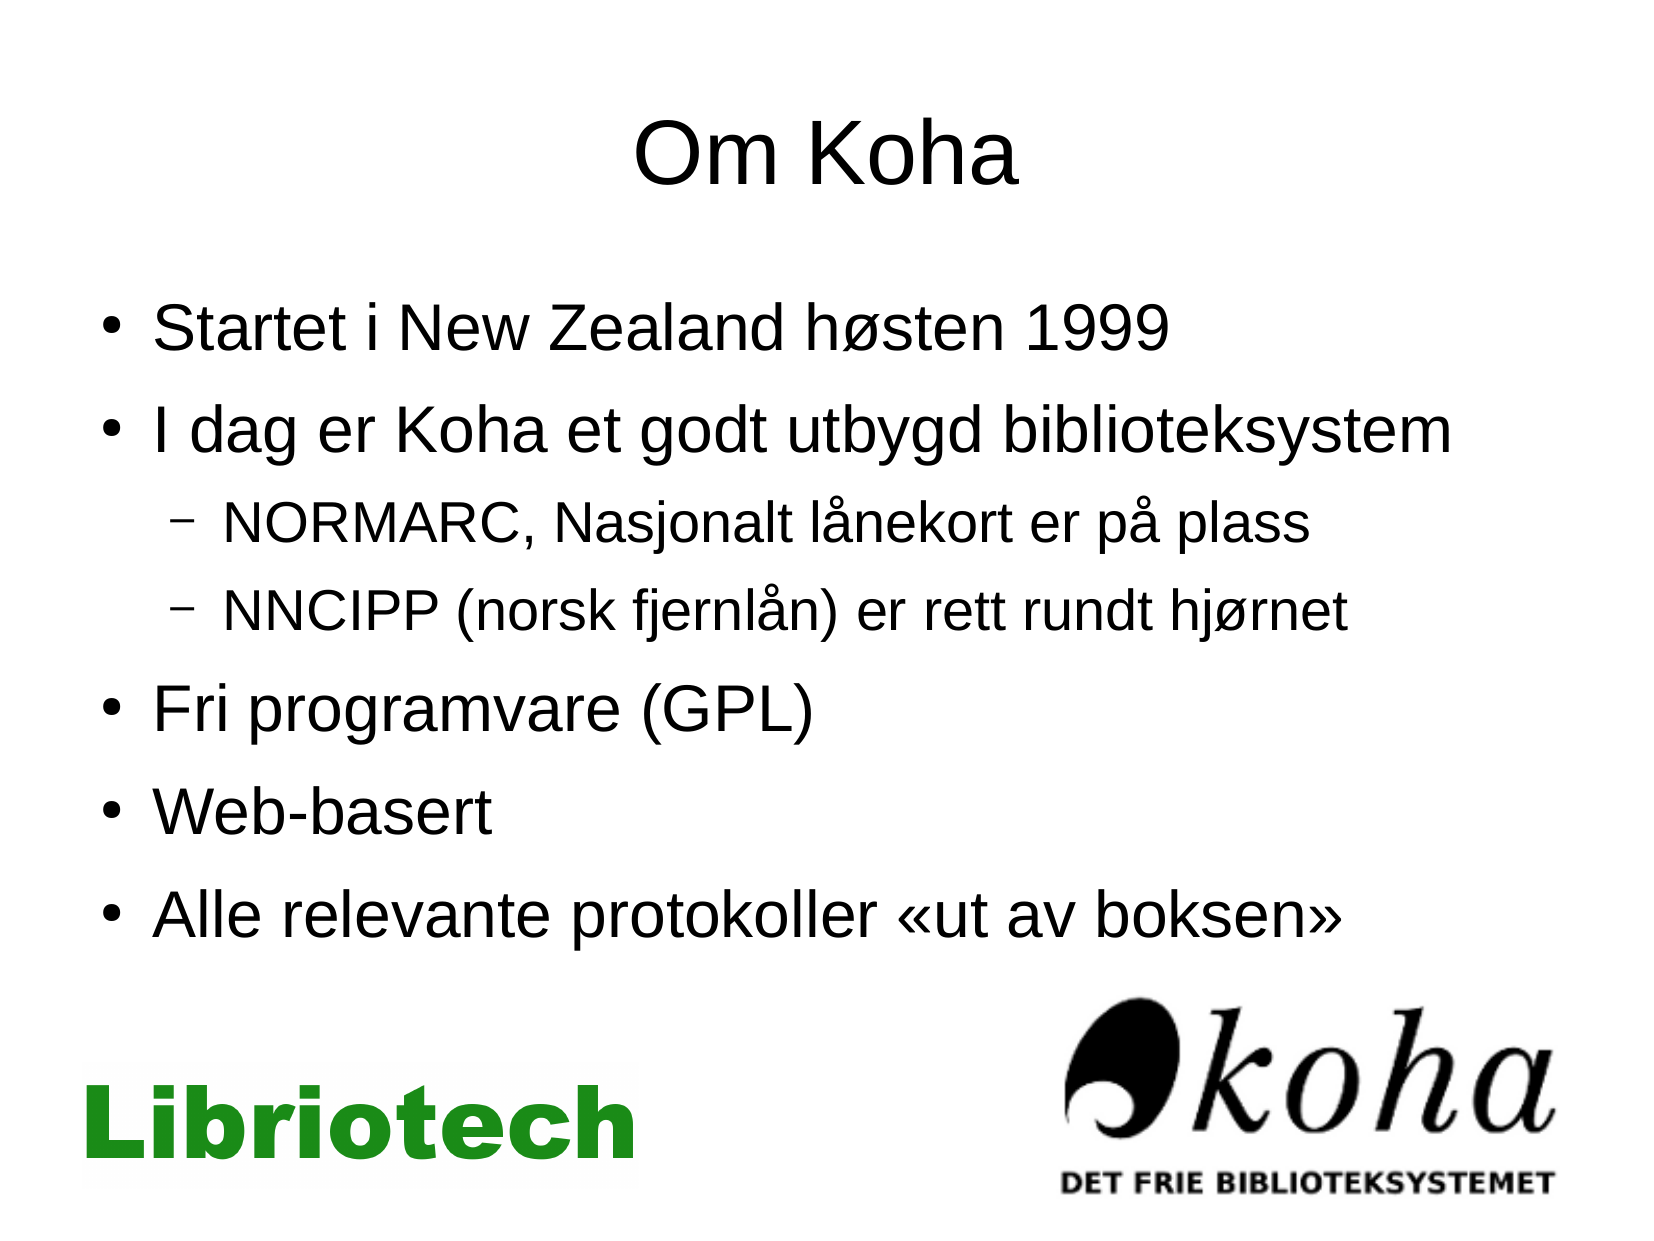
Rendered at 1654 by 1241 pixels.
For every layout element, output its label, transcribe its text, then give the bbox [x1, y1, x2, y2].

picture [82, 1062, 639, 1189]
picture [1051, 988, 1568, 1205]
title Om Koha [82, 49, 1571, 257]
list Startet i New Zealand høsten 1999 I dag er Koha et godt utbygd biblioteksystem NORMARC, Nasjonalt lånekort er på plass NNCIPP (norsk fjernlån) er rett rundt hjørnet Fri programvare (GPL) Web-basert Alle relevante protokoller «ut av boksen» [82, 290, 1571, 957]
